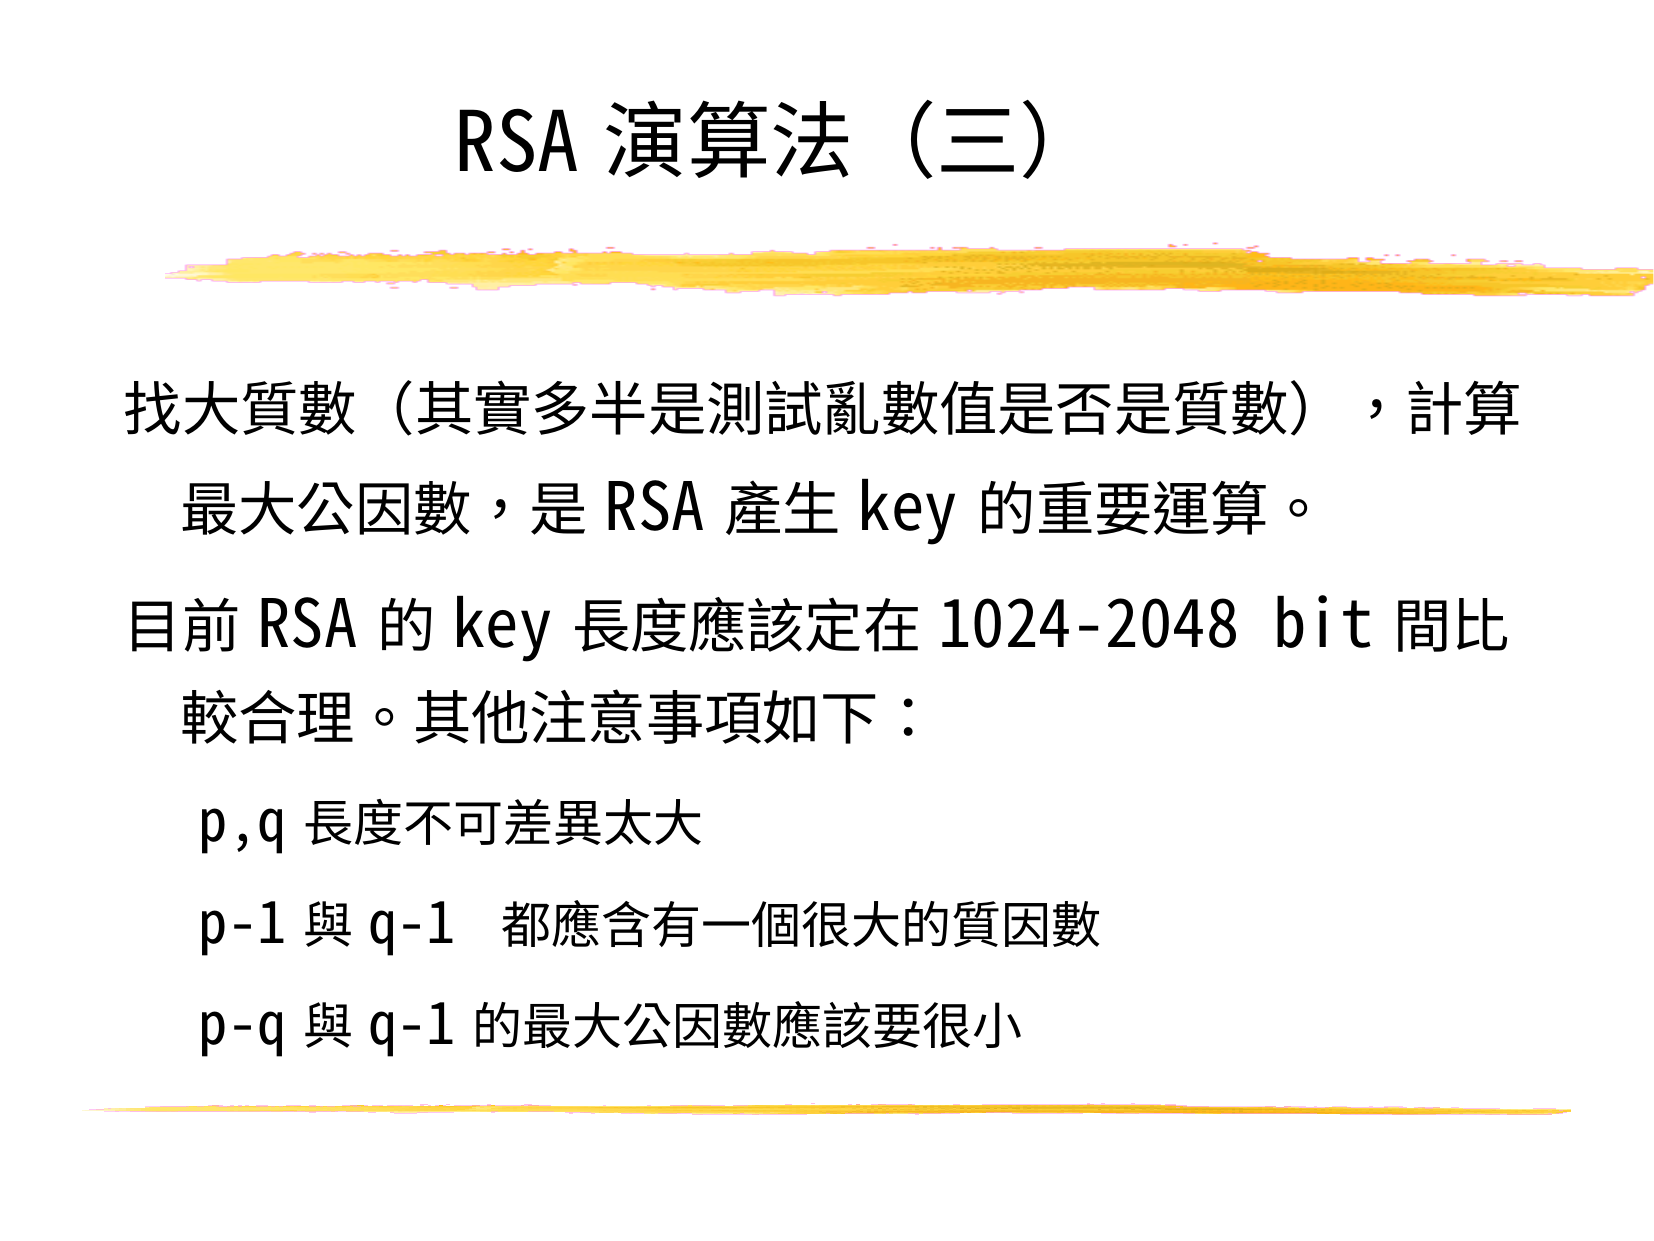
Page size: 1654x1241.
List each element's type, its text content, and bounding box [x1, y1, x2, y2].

picture [82, 1102, 1571, 1117]
picture [165, 237, 1654, 308]
list 找大質數（其實多半是測試亂數值是否是質數），計算最大公因數，是RSA產生key的重要運算。 目前RSA的key長度應該定在1024-2048 bit間比較合理。其他注意事項如下： p,q長度不可差異太大 p-1與q-1 都應含有一個很大的質因數 p-q與q-1的最大公因數應該要很小 [124, 358, 1530, 1103]
title RSA演算法（三） [76, 28, 1482, 235]
